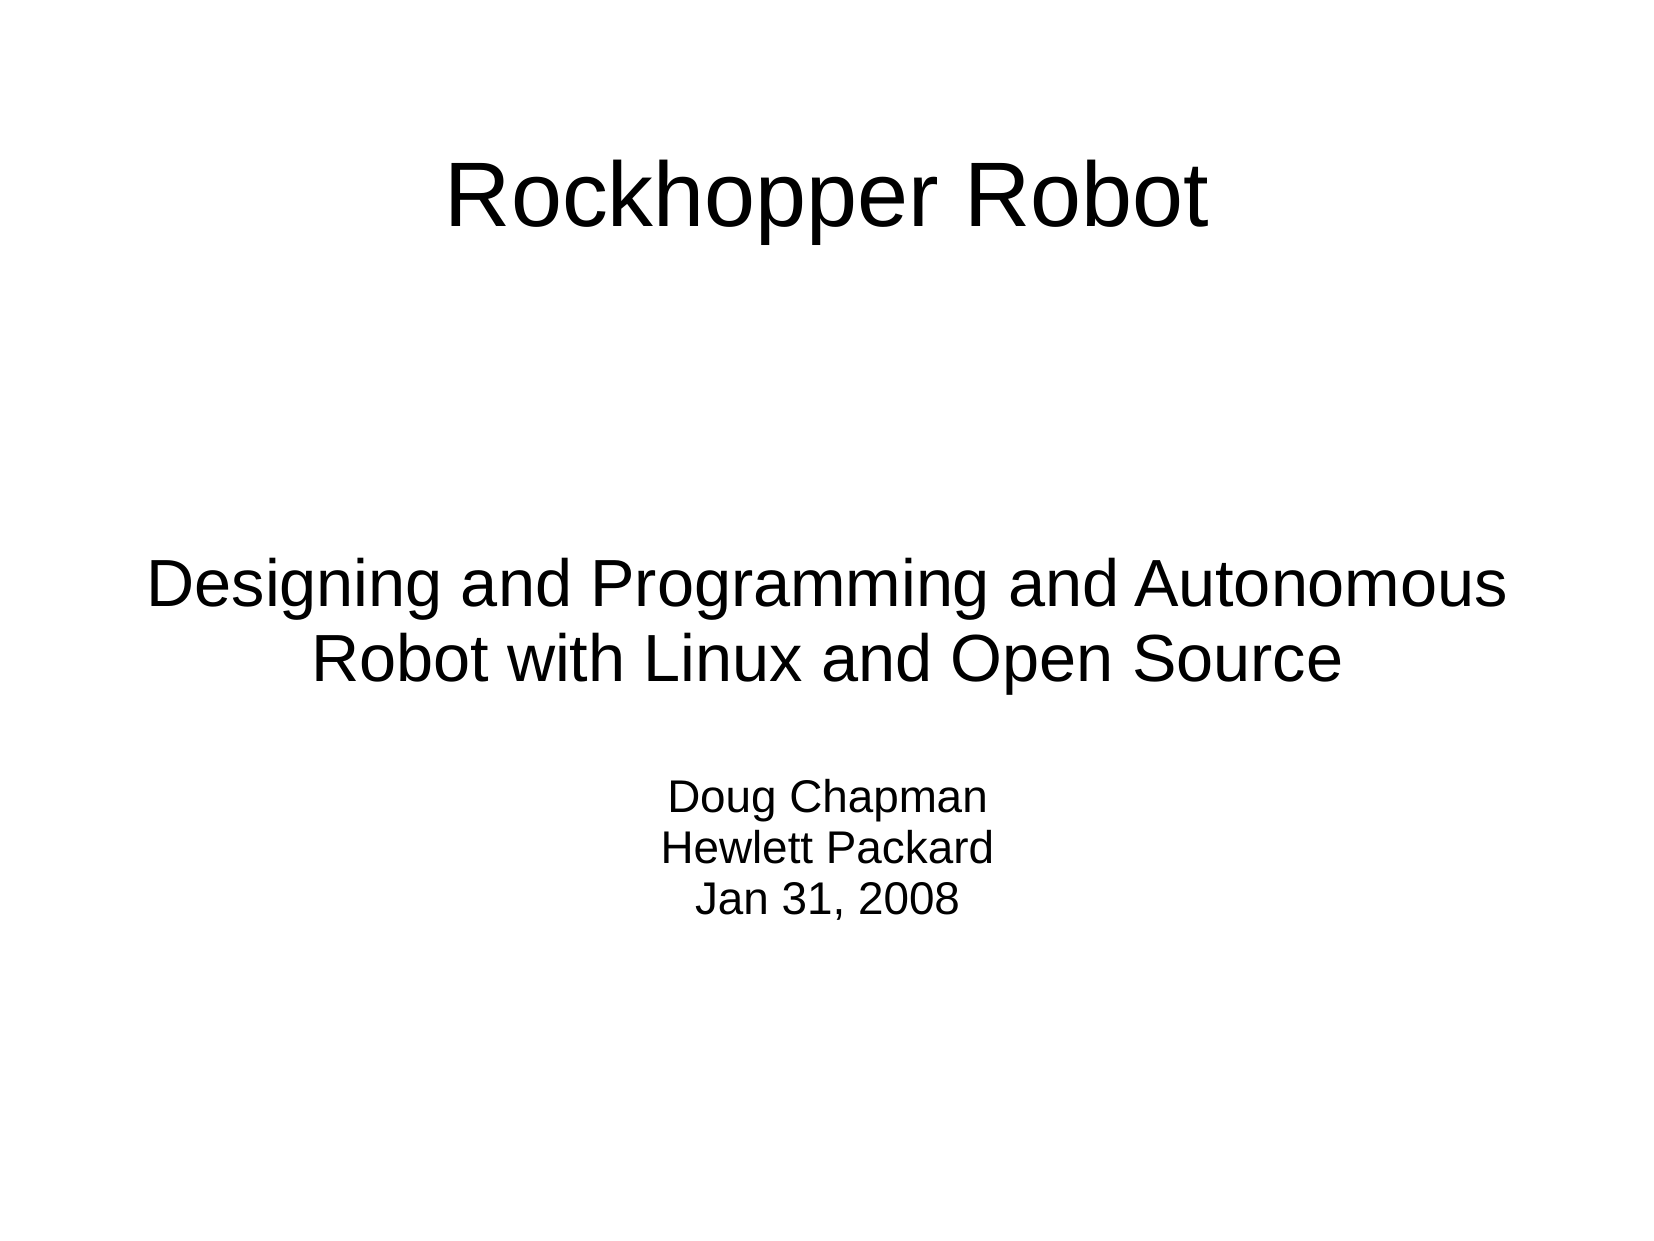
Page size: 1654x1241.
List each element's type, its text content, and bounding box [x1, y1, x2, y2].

text_box Designing and Programming and Autonomous Robot with Linux and Open Source Doug Chapman Hewlett Packard Jan 31, 2008 [121, 344, 1534, 1127]
title Rockhopper Robot [121, 91, 1534, 299]
